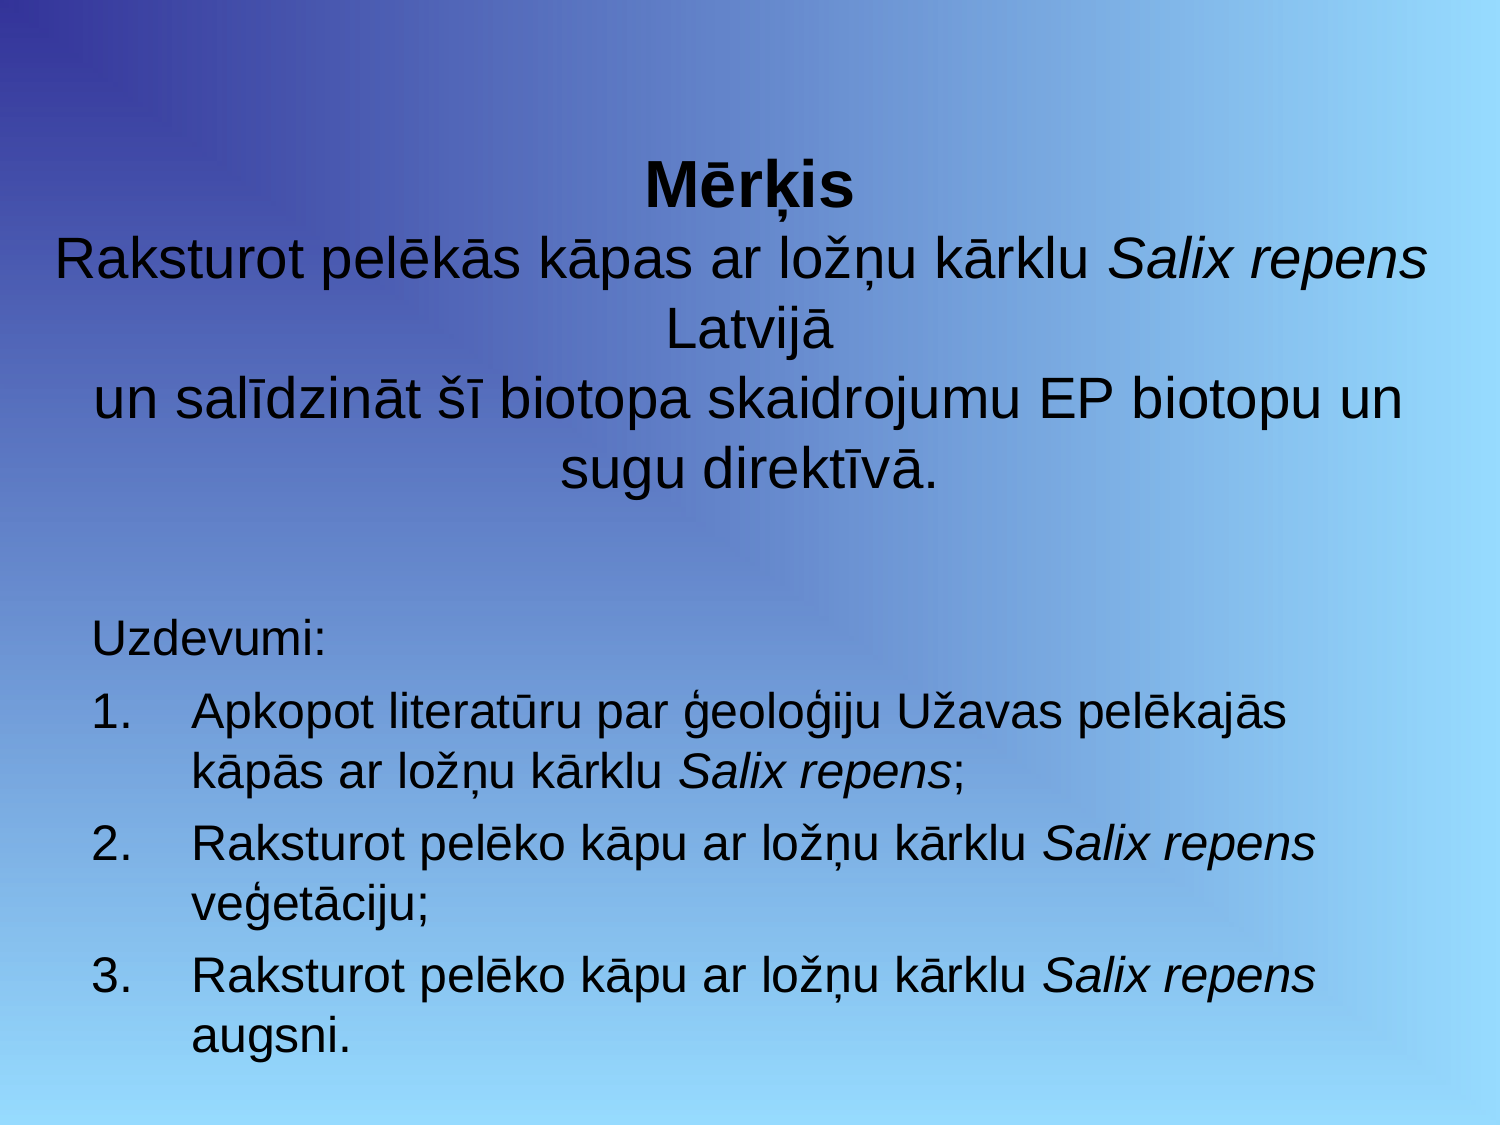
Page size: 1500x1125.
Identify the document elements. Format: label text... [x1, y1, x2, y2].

picture [0, 0, 1500, 1125]
list Uzdevumi: Apkopot literatūru par ģeoloģiju Užavas pelēkajās kāpās ar ložņu kārklu Salix repens; Raksturot pelēko kāpu ar ložņu kārklu Salix repens veģetāciju; Raksturot pelēko kāpu ar ložņu kārklu Salix repens augsni. [76, 597, 1377, 1071]
title Mērķis Raksturot pelēkās kāpas ar ložņu kārklu Salix repens Latvijā un salīdzināt šī biotopa skaidrojumu EP biotopu un sugu direktīvā. [29, 66, 1471, 575]
